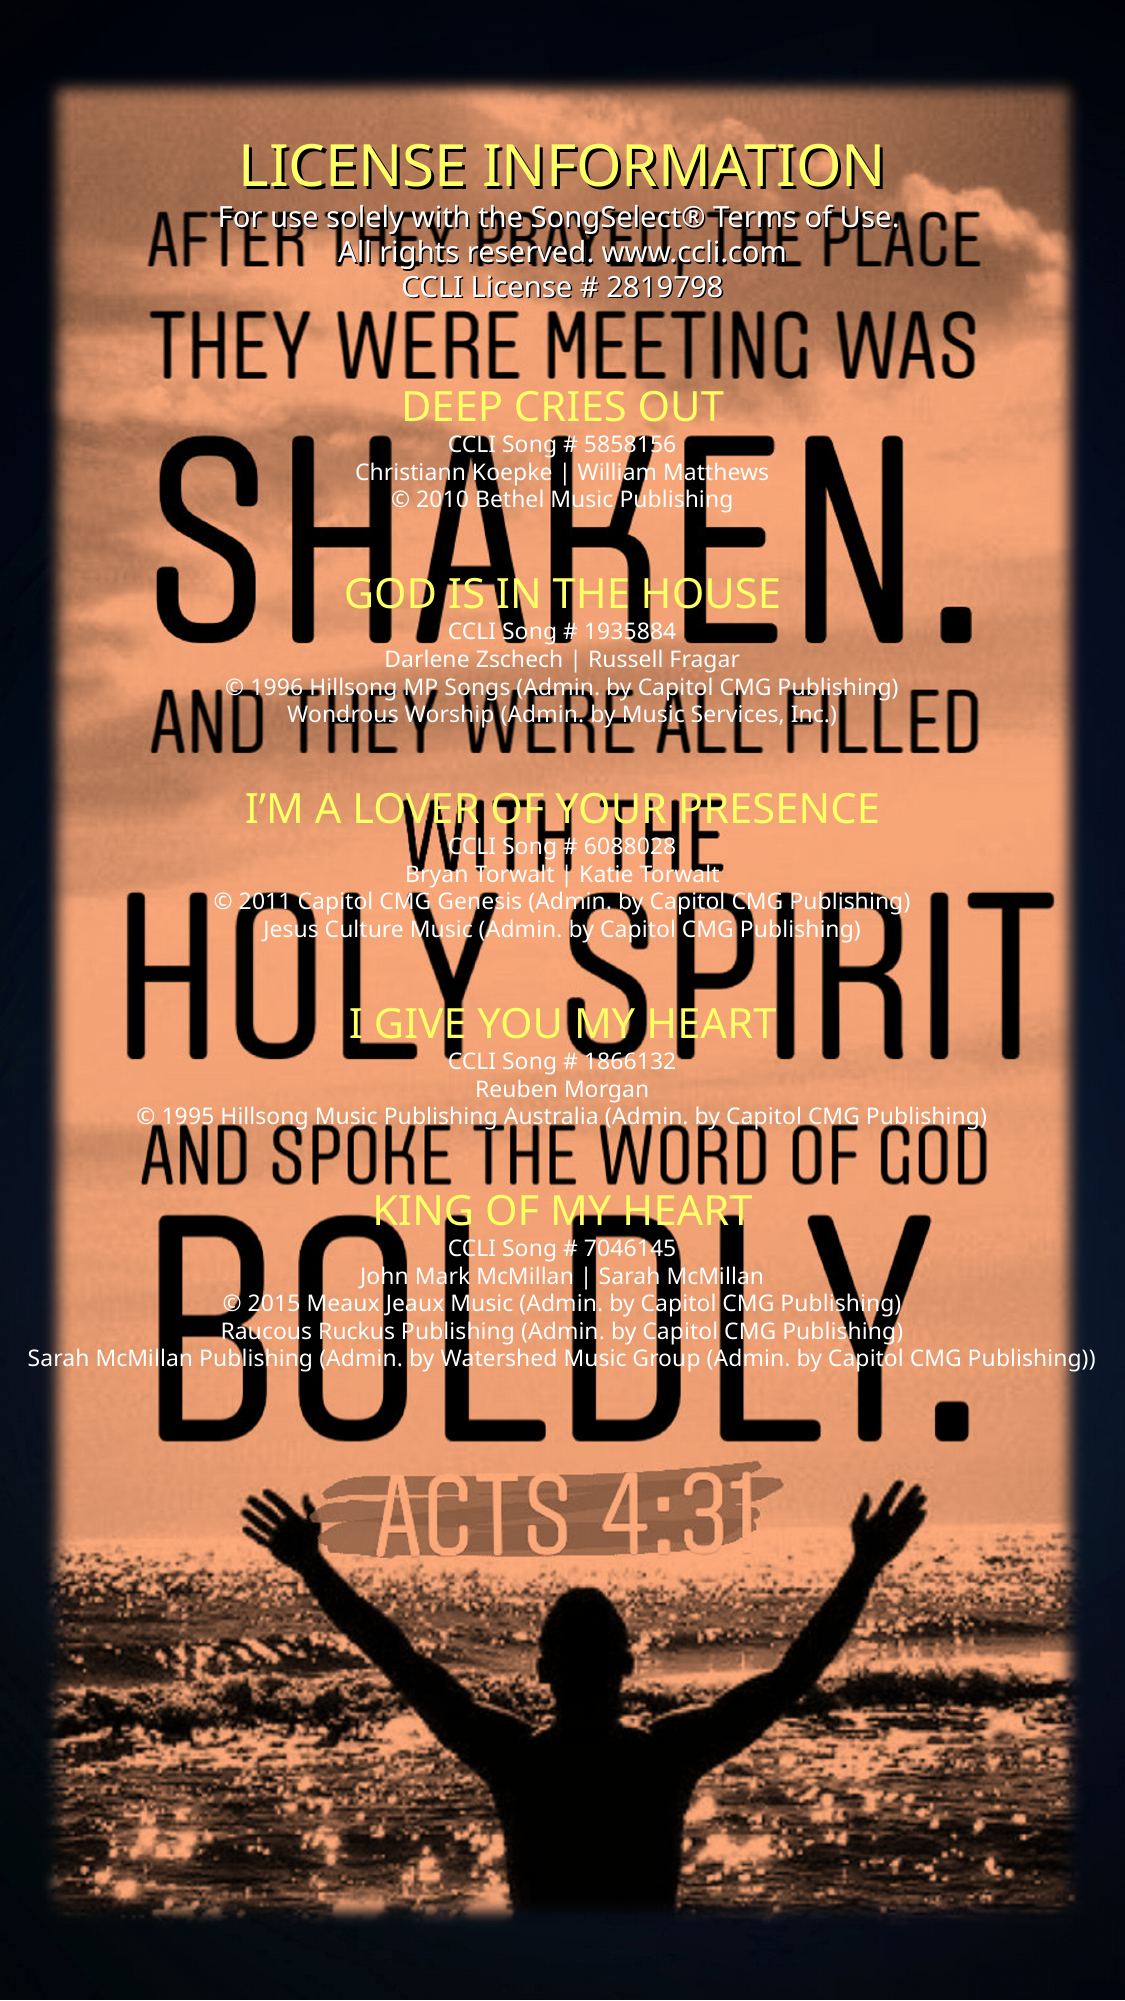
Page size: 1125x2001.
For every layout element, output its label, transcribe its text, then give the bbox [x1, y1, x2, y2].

text_box DEEP CRIES OUT CCLI Song # 5858156 Christiann Koepke | William Matthews © 2010 Bethel Music Publishing GOD IS IN THE HOUSE CCLI Song # 1935884 Darlene Zschech | Russell Fragar © 1996 Hillsong MP Songs (Admin. by Capitol CMG Publishing) Wondrous Worship (Admin. by Music Services, Inc.) I’M A LOVER OF YOUR PRESENCE CCLI Song # 6088028 Bryan Torwalt | Katie Torwalt © 2011 Capitol CMG Genesis (Admin. by Capitol CMG Publishing) Jesus Culture Music (Admin. by Capitol CMG Publishing) I GIVE YOU MY HEART CCLI Song # 1866132 Reuben Morgan © 1995 Hillsong Music Publishing Australia (Admin. by Capitol CMG Publishing) KING OF MY HEART CCLI Song # 7046145 John Mark McMillan | Sarah McMillan © 2015 Meaux Jeaux Music (Admin. by Capitol CMG Publishing) Raucous Ruckus Publishing (Admin. by Capitol CMG Publishing) Sarah McMillan Publishing (Admin. by Watershed Music Group (Admin. by Capitol CMG Publishing)) [0, 372, 1125, 1390]
text_box LICENSE INFORMATION For use solely with the SongSelect® Terms of Use. All rights reserved. www.ccli.com CCLI License # 2819798 [0, 120, 1125, 312]
